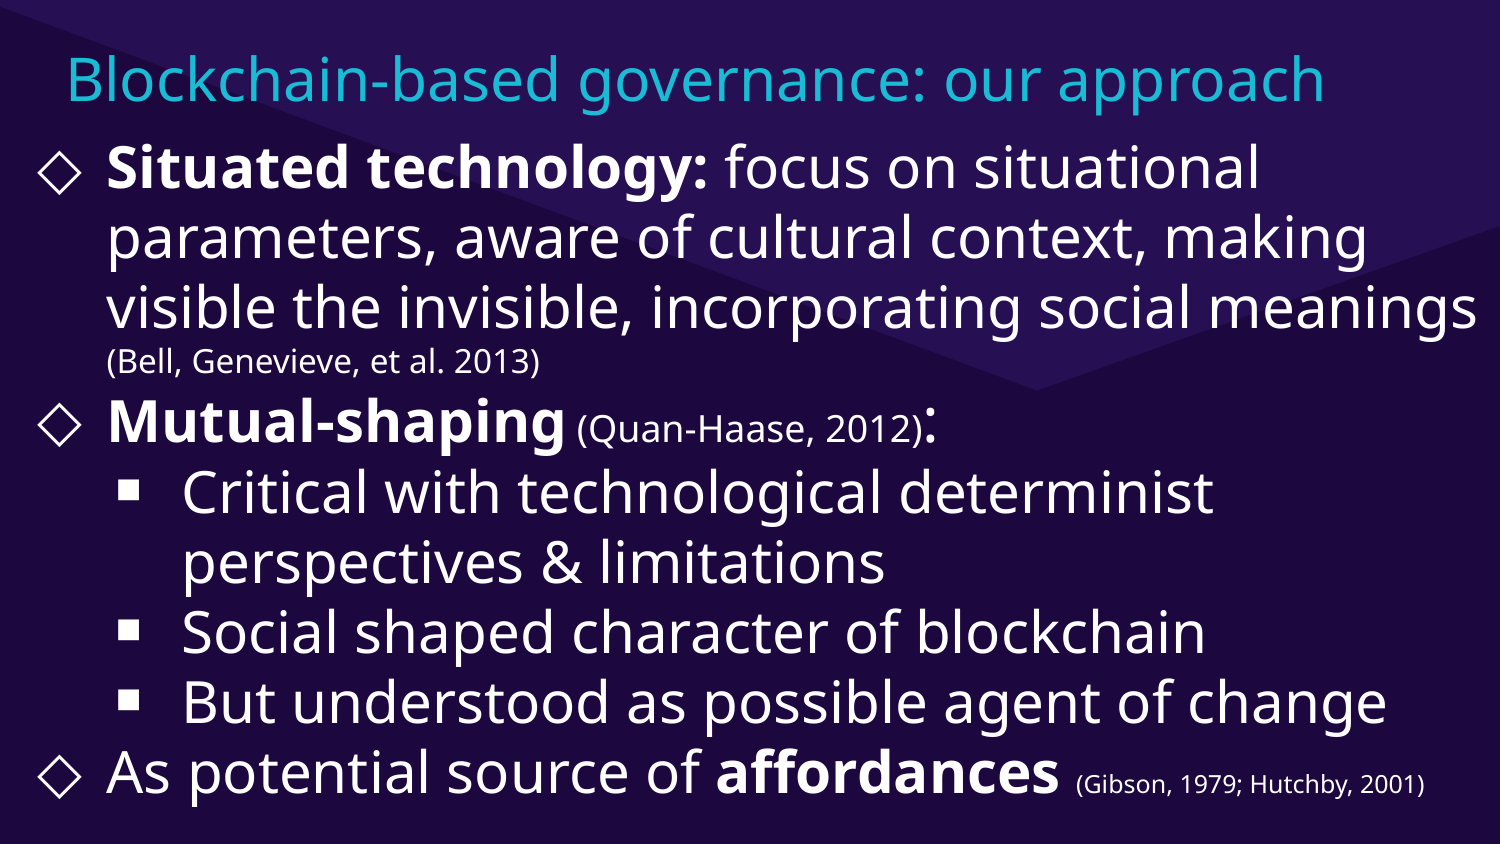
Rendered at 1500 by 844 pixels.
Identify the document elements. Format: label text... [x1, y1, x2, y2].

list Situated technology: focus on situational parameters, aware of cultural context, making visible the invisible, incorporating social meanings (Bell, Genevieve, et al. 2013) Mutual-shaping (Quan-Haase, 2012): Critical with technological determinist perspectives & limitations Social shaped character of blockchain But understood as possible agent of change As potential source of affordances (Gibson, 1979; Hutchby, 2001) [16, 115, 1500, 764]
title Blockchain-based governance: our approach [50, 22, 1500, 115]
